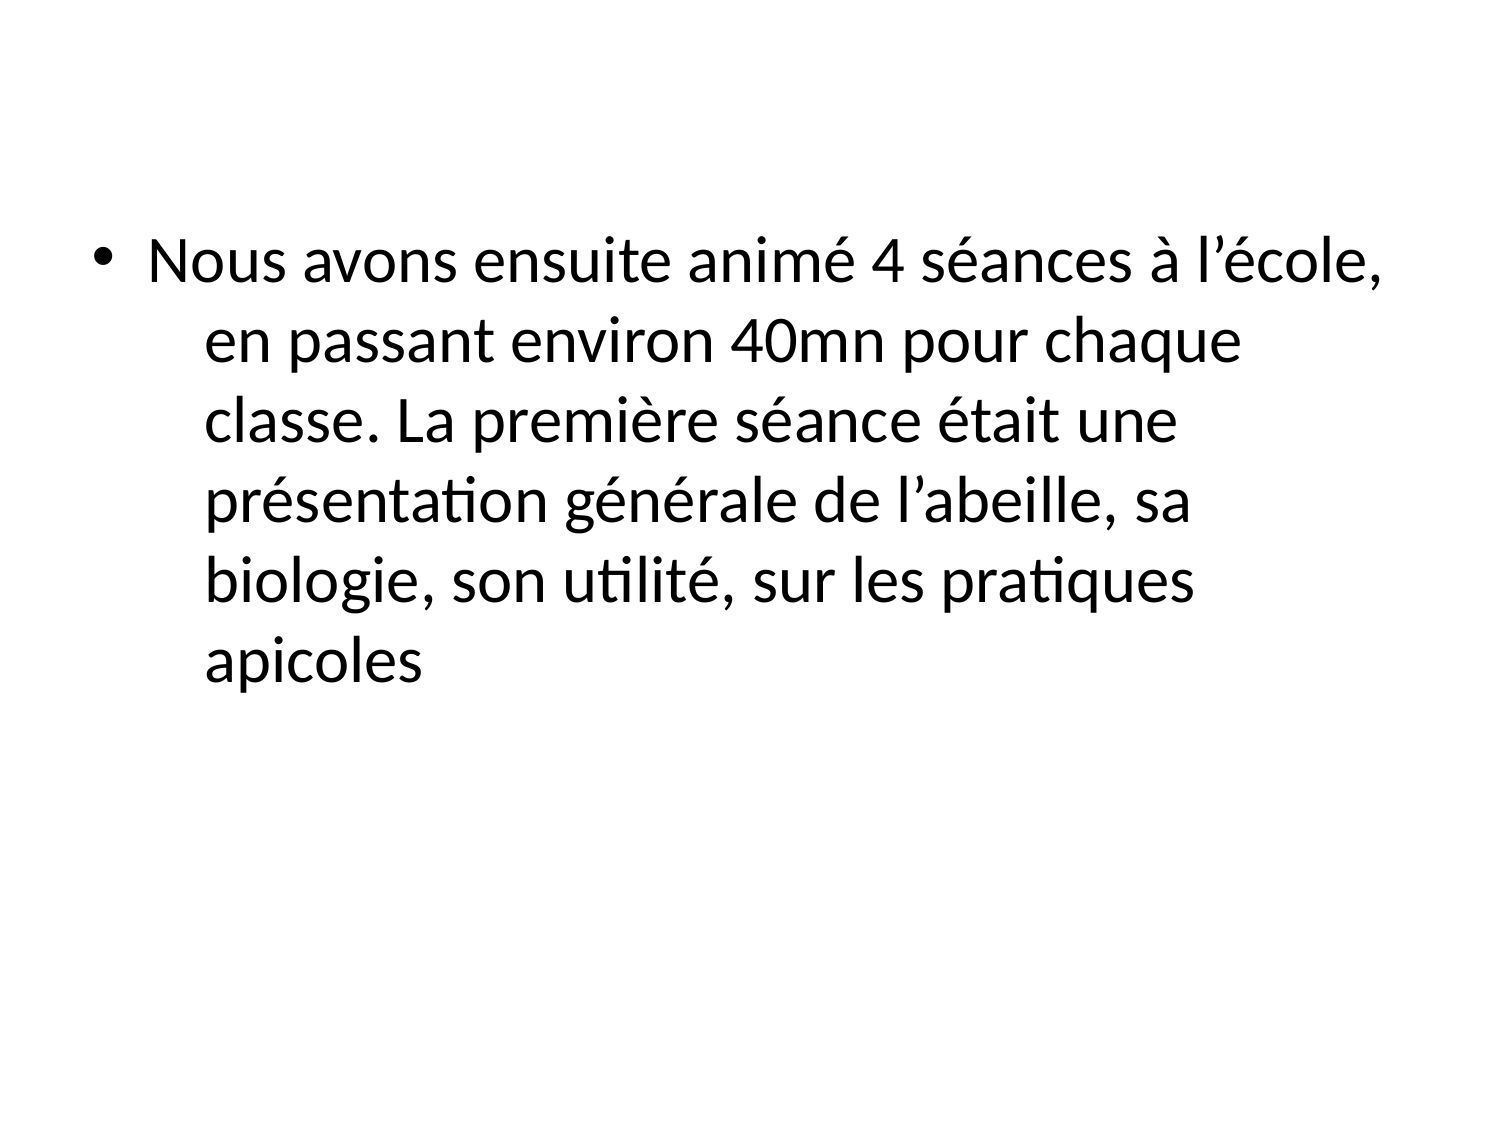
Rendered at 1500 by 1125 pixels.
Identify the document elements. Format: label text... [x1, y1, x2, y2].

list Nous avons ensuite animé 4 séances à l’école, en passant environ 40mn pour chaque classe. La première séance était une présentation générale de l’abeille, sa biologie, son utilité, sur les pratiques apicoles [76, 208, 1426, 1083]
